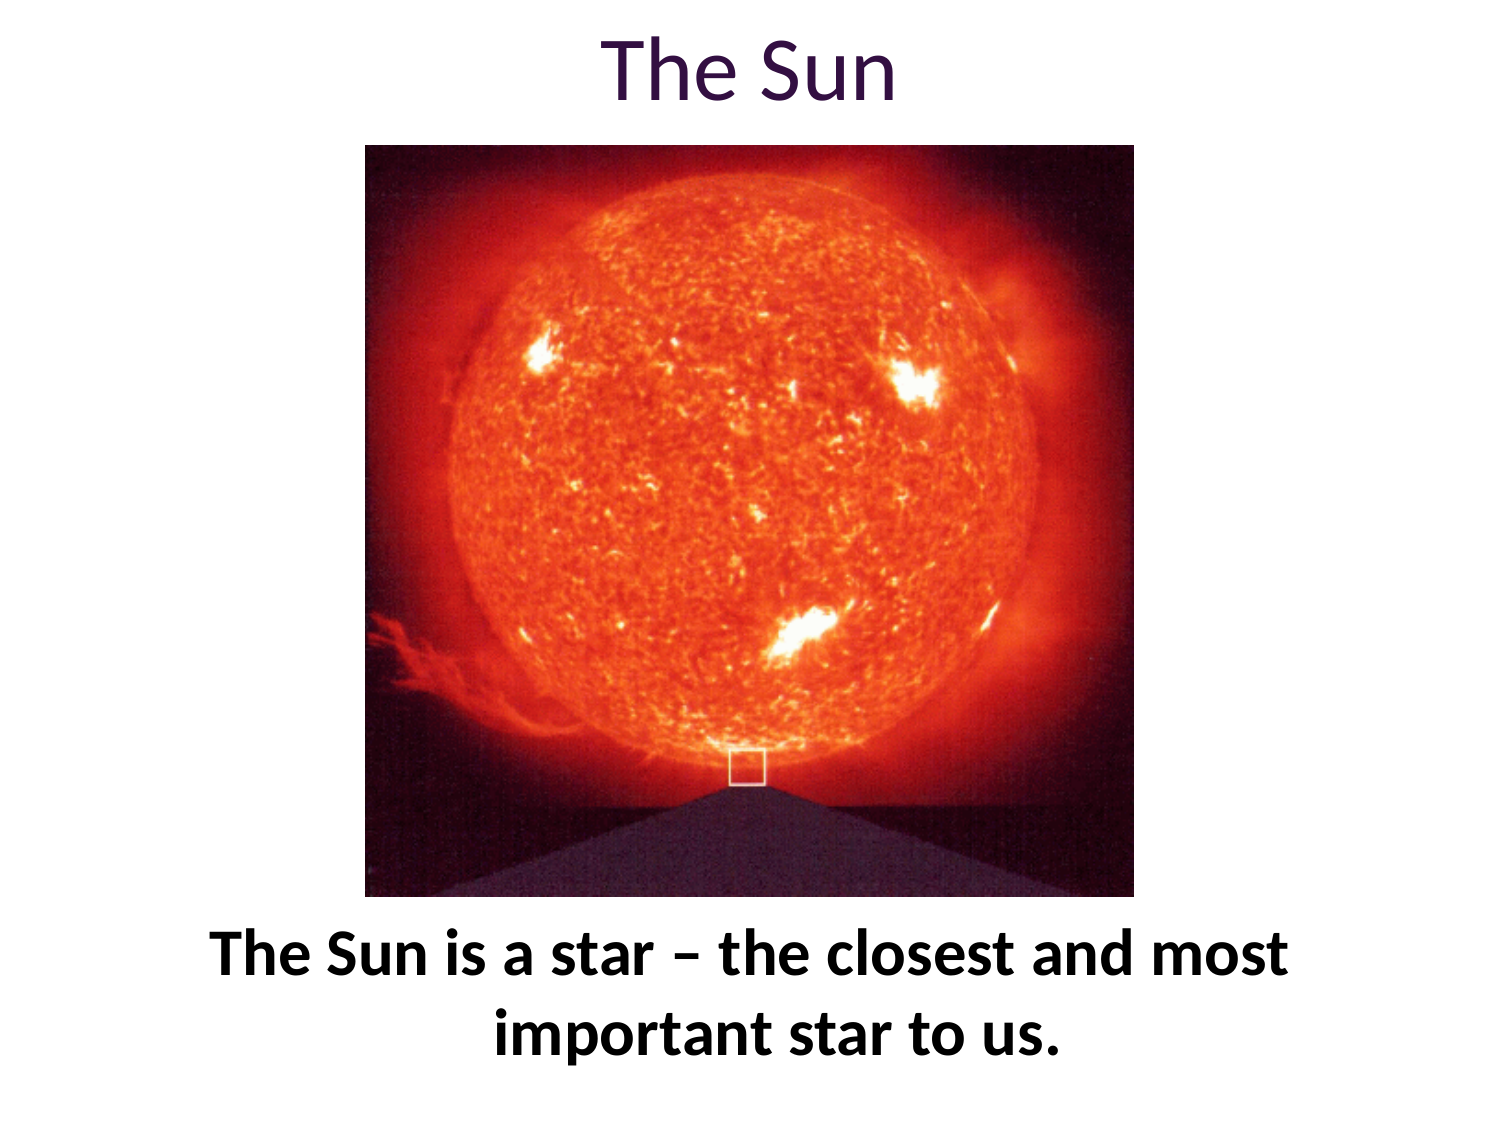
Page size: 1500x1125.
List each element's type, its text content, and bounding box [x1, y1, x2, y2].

text_box The Sun is a star – the closest and most important star to us. [77, 901, 1423, 1125]
title The Sun [112, 0, 1388, 158]
picture [365, 145, 1134, 897]
